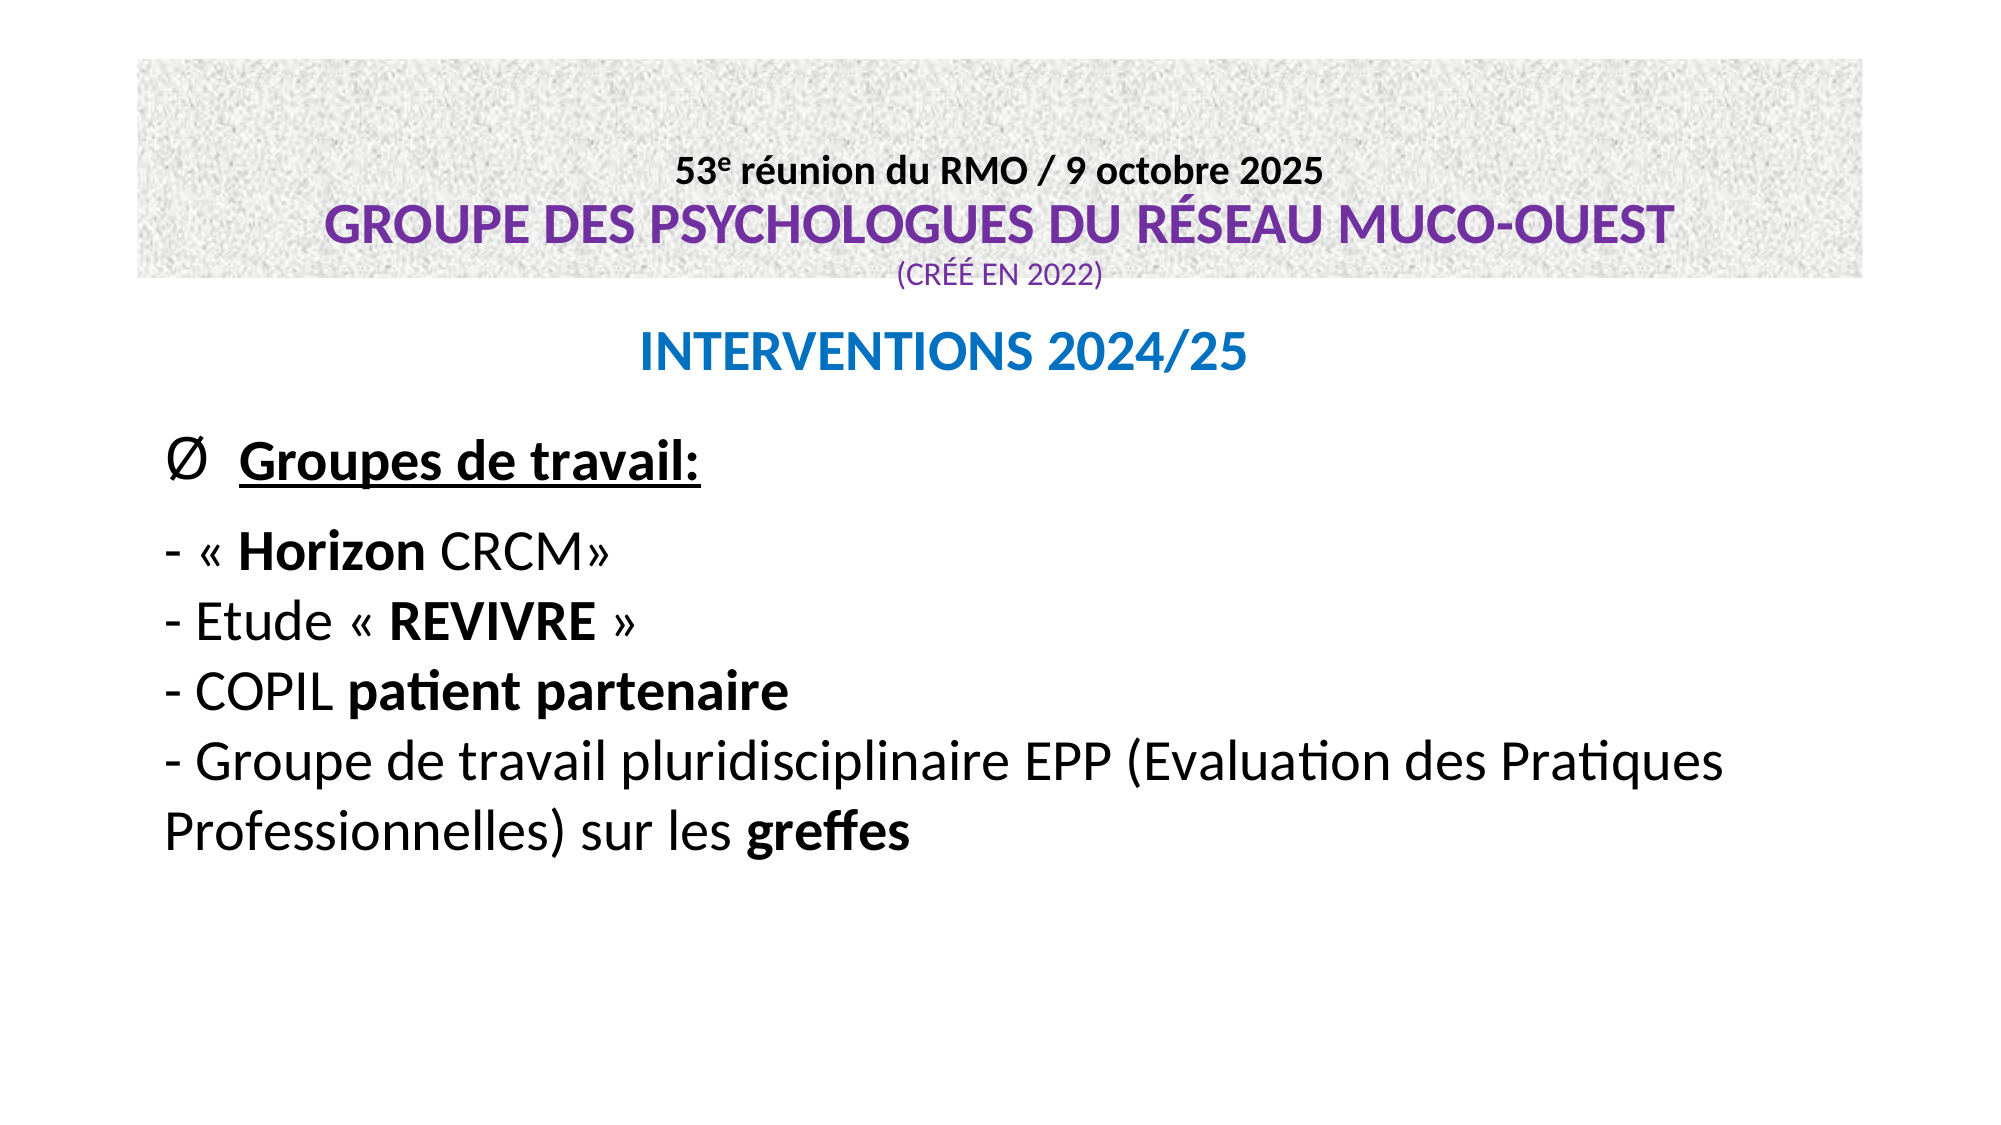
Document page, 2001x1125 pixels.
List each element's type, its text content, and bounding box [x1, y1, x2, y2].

title 53e réunion du RMO / 9 octobre 2025 Groupe des psychologues du Réseau Muco-Ouest (créé en 2022) [137, 59, 1863, 278]
text_box Interventions 2024/25 Groupes de travail: - « Horizon CRCM» - Etude « REVIVRE » - COPIL patient partenaire - Groupe de travail pluridisciplinaire EPP (Evaluation des Pratiques Professionnelles) sur les greffes [149, 305, 1862, 1080]
